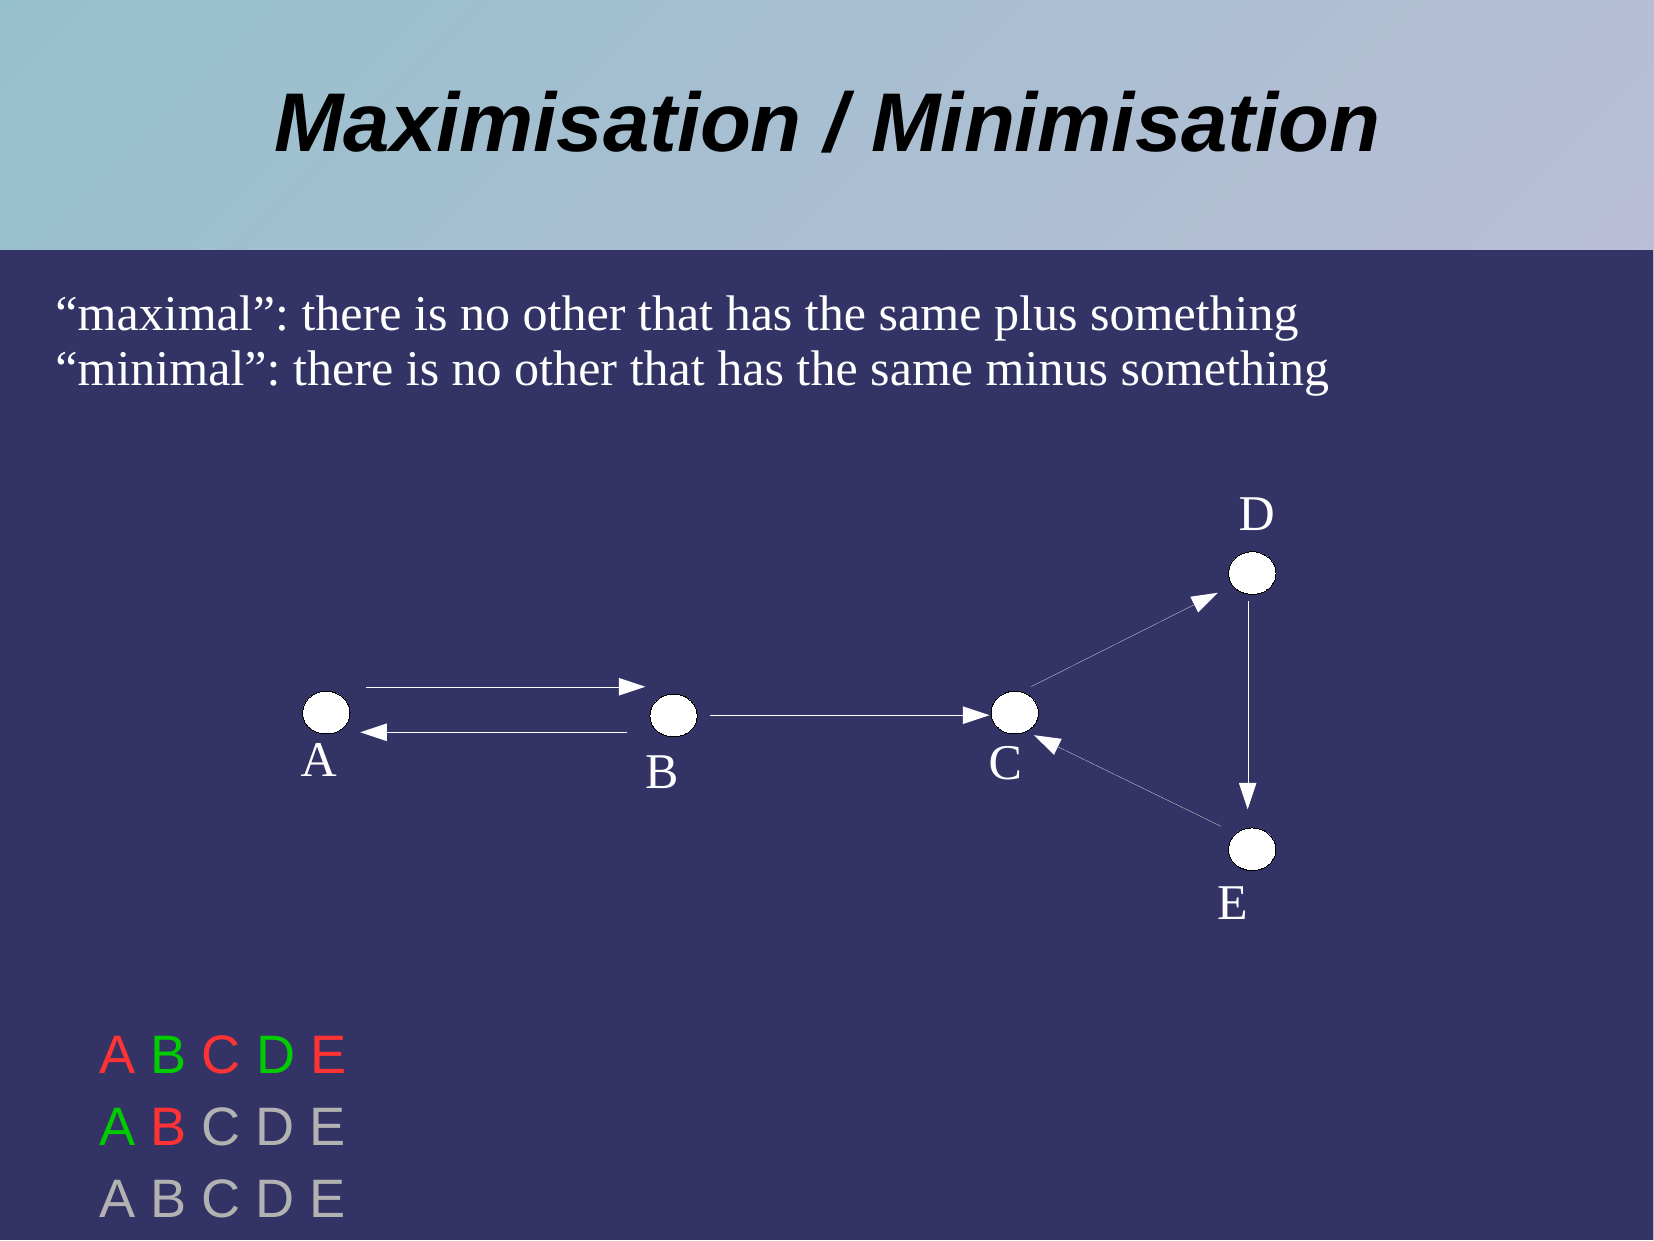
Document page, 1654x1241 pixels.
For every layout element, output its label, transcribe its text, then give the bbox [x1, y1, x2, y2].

text_box D [1238, 485, 1299, 562]
text_box [1228, 827, 1276, 871]
text_box A [300, 732, 356, 851]
text_box [991, 691, 1039, 734]
text_box “maximal”: there is no other that has the same plus something “minimal”: there is no other that has the same minus something [55, 285, 1358, 472]
text_box [302, 691, 351, 732]
text_box A B C D E A B C D E A B C D E [99, 1024, 1583, 1230]
text_box [649, 694, 698, 737]
title Maximisation / Minimisation [121, 19, 1534, 227]
text_box C [988, 735, 1049, 853]
text_box [1228, 555, 1277, 595]
text_box E [1217, 874, 1273, 993]
text_box B [644, 743, 701, 862]
